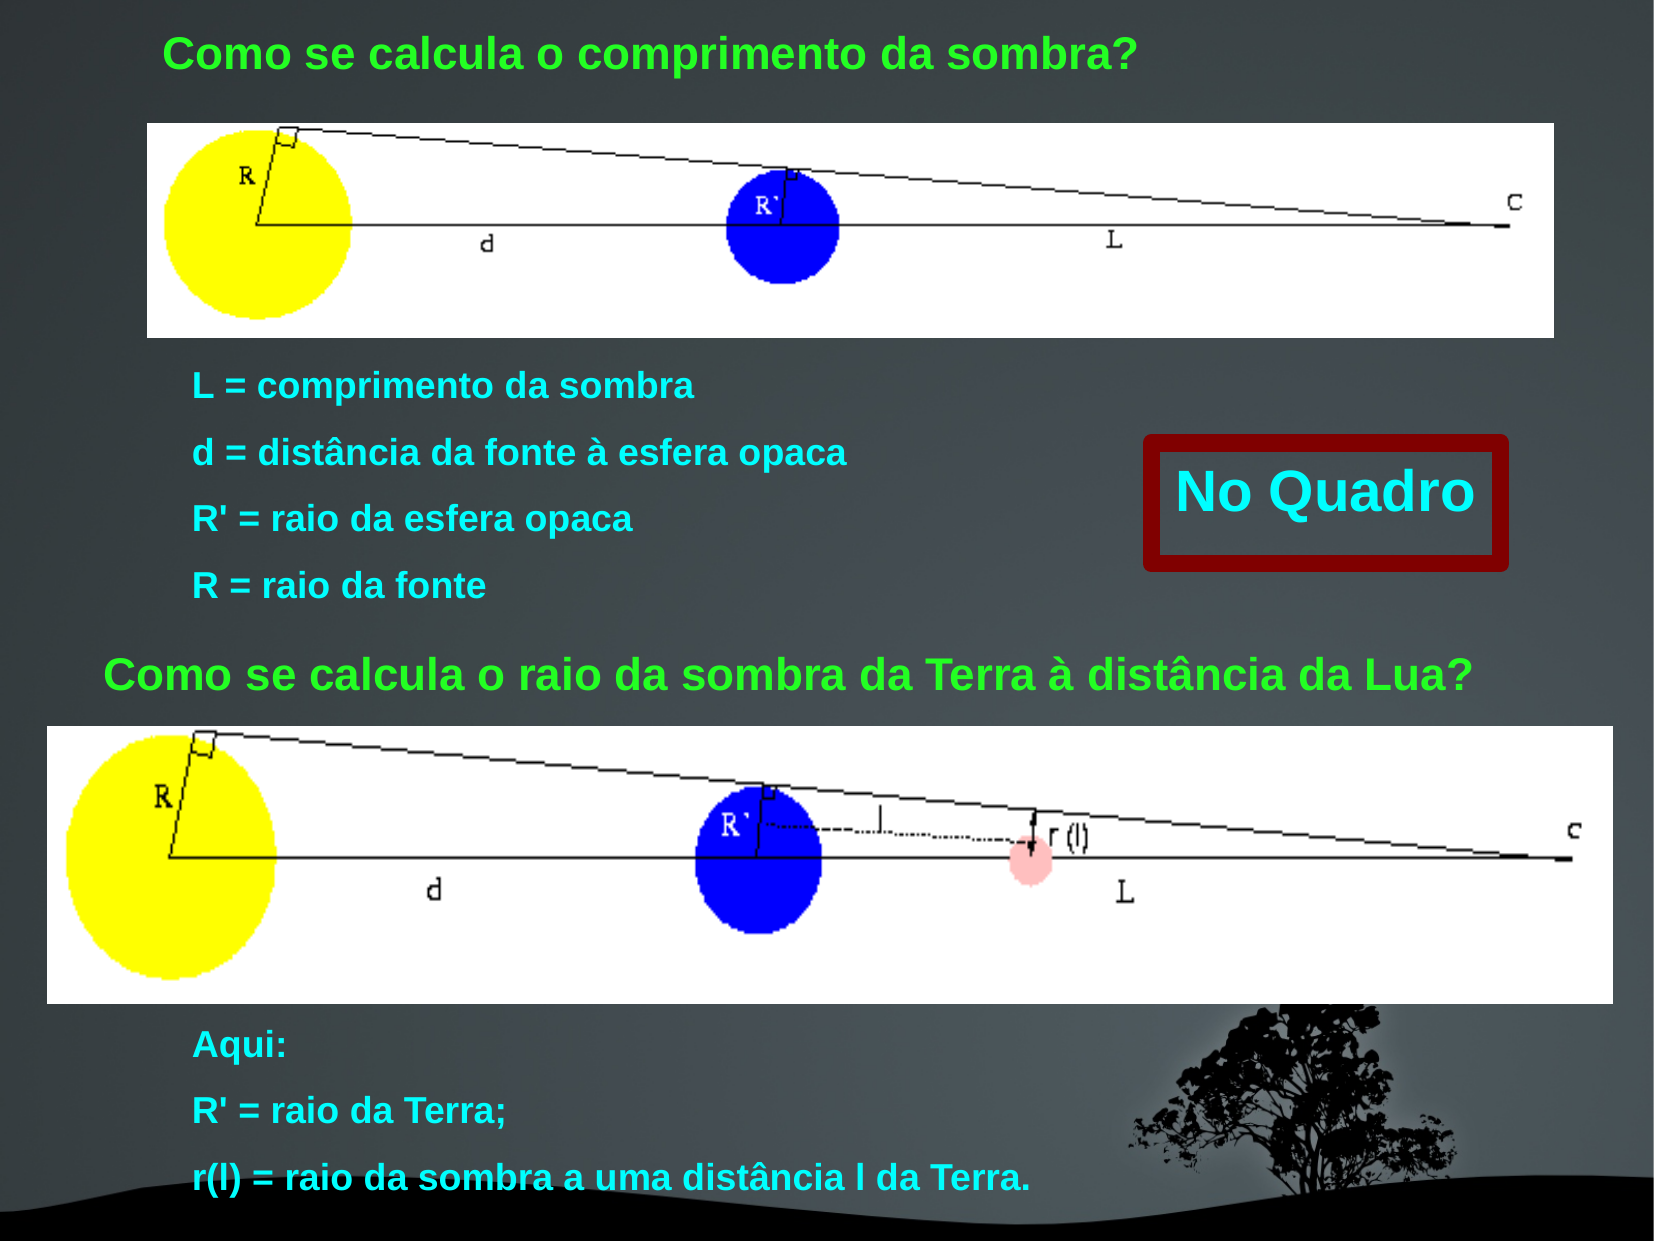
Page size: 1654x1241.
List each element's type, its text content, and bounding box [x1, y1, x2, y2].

text_box Aqui: R' = raio da Terra; r(l) = raio da sombra a uma distância l da Terra. [177, 1015, 1152, 1241]
text_box Como se calcula o raio da sombra da Terra à distância da Lua? [88, 641, 1518, 726]
picture [0, 0, 1654, 1241]
text_box Como se calcula o comprimento da sombra? [147, 21, 1324, 162]
text_box L = comprimento da sombra d = distância da fonte à esfera opaca R' = raio da esfera opaca R = raio da fonte [177, 356, 916, 641]
text_box No Quadro [1151, 442, 1501, 564]
